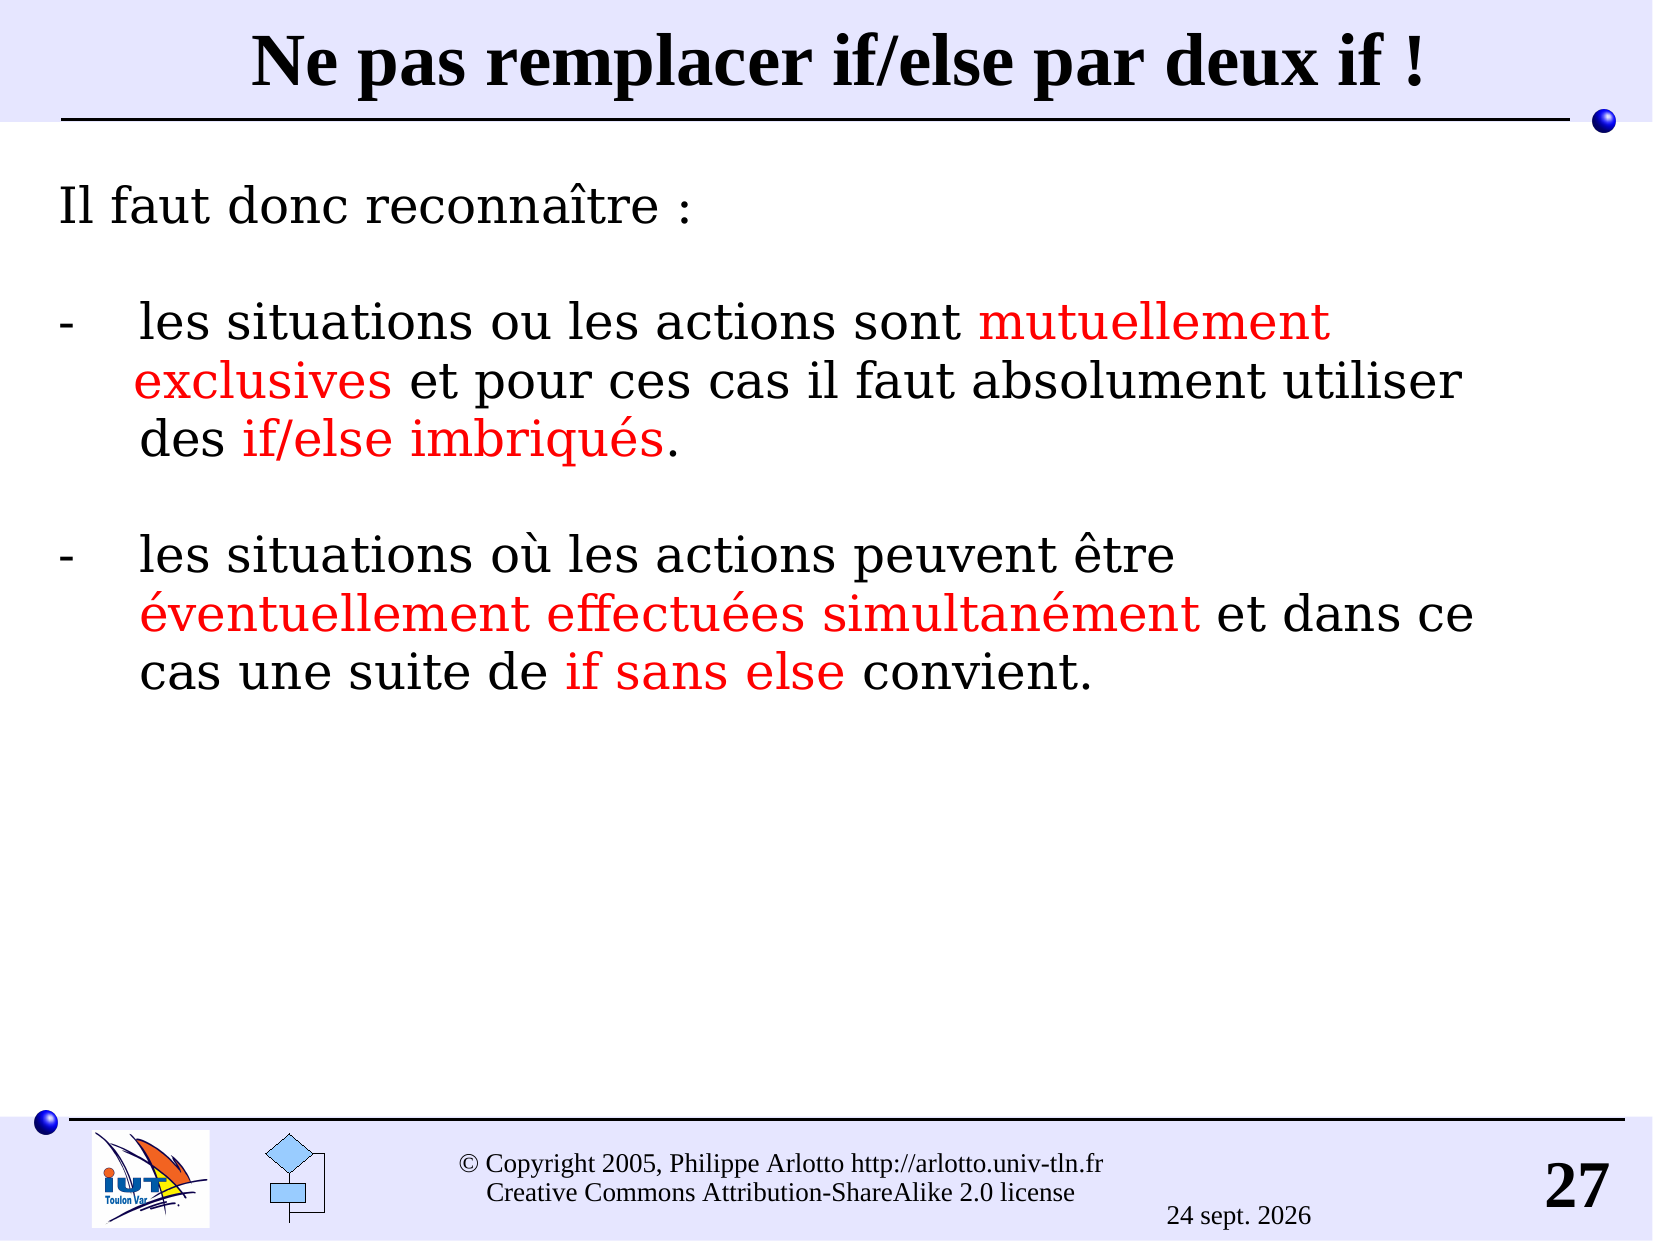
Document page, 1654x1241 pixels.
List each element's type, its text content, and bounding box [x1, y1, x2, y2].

title Ne pas remplacer if/else par deux if ! [95, 11, 1585, 110]
text_box Il faut donc reconnaître : - les situations ou les actions sont mutuellement exclusives et pour ces cas il faut absolument utiliser des if/else imbriqués. - les situations où les actions peuvent être éventuellement effectuées simultanément et dans ce cas une suite de if sans else convient. [59, 177, 1565, 702]
